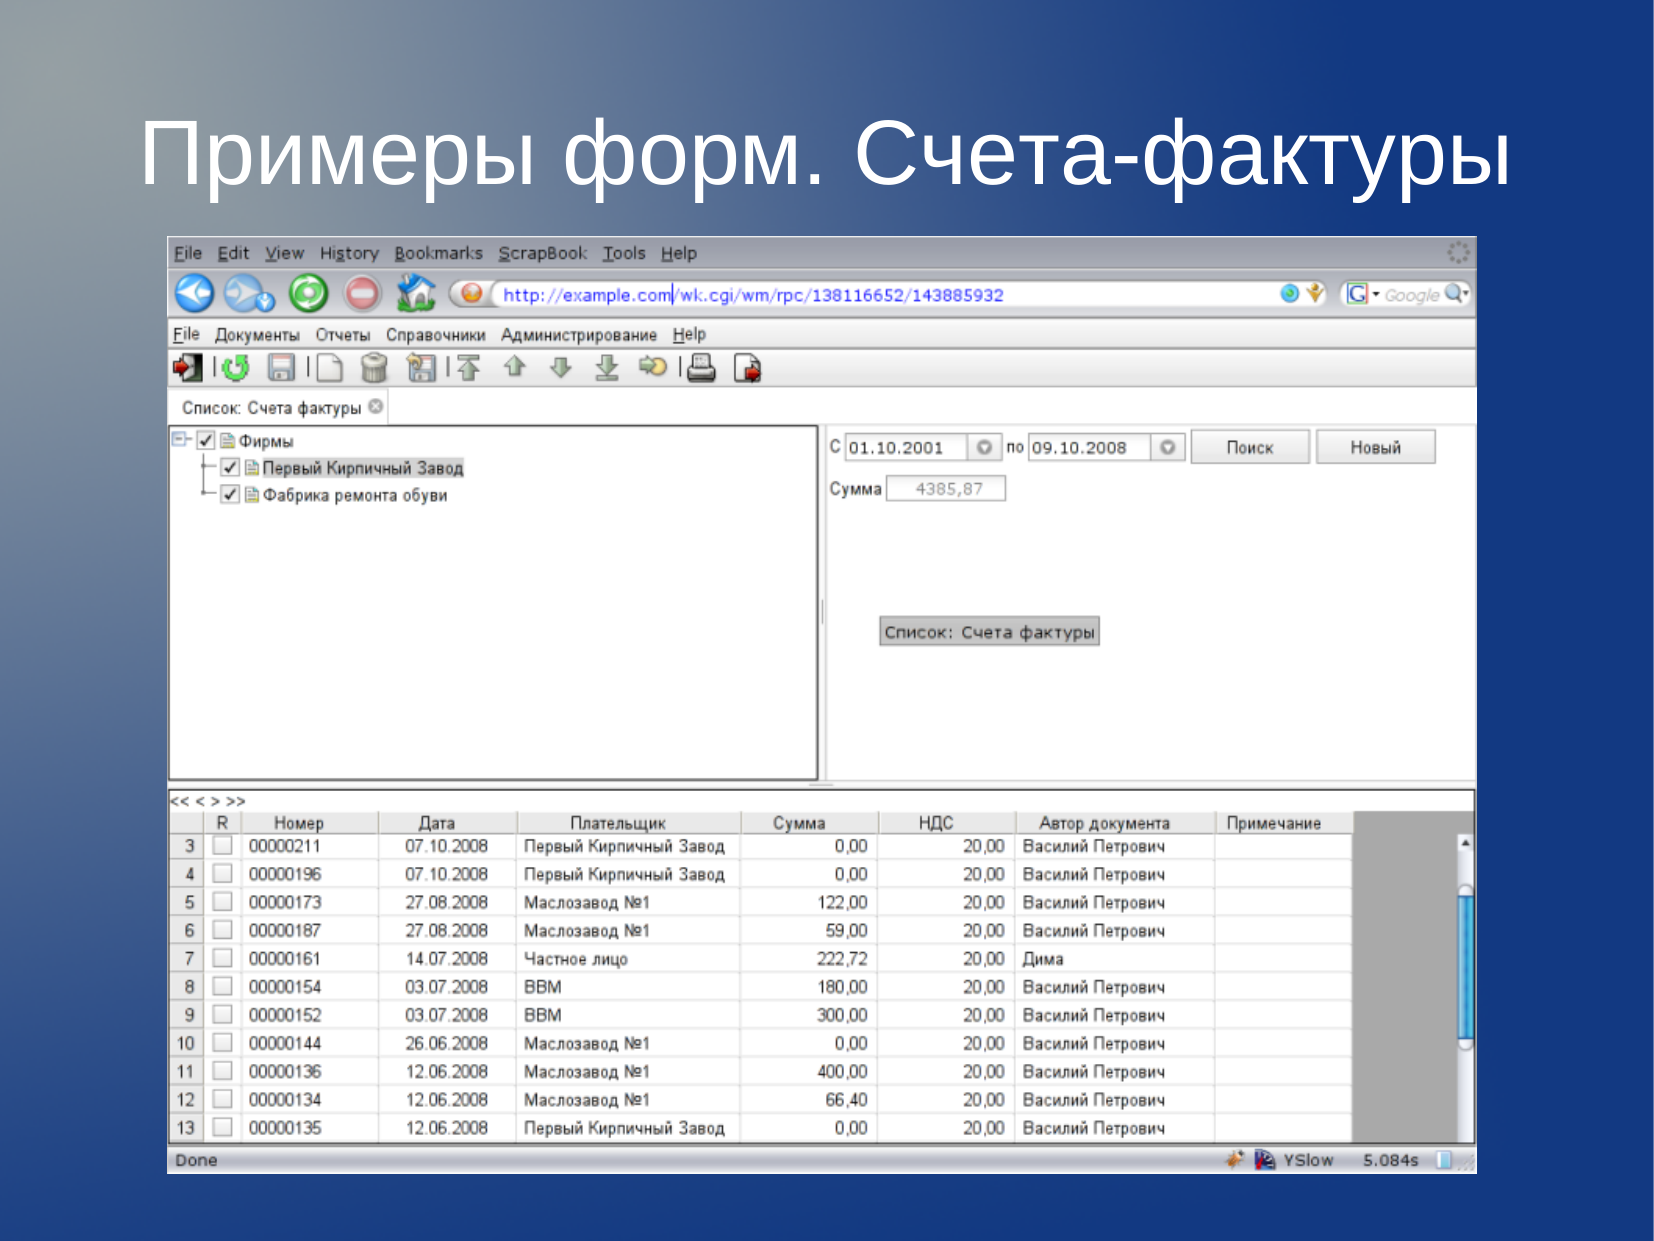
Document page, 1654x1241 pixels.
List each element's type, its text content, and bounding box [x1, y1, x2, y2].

picture [0, 0, 1654, 1241]
title Примеры форм. Счета-фактуры [82, 56, 1571, 250]
